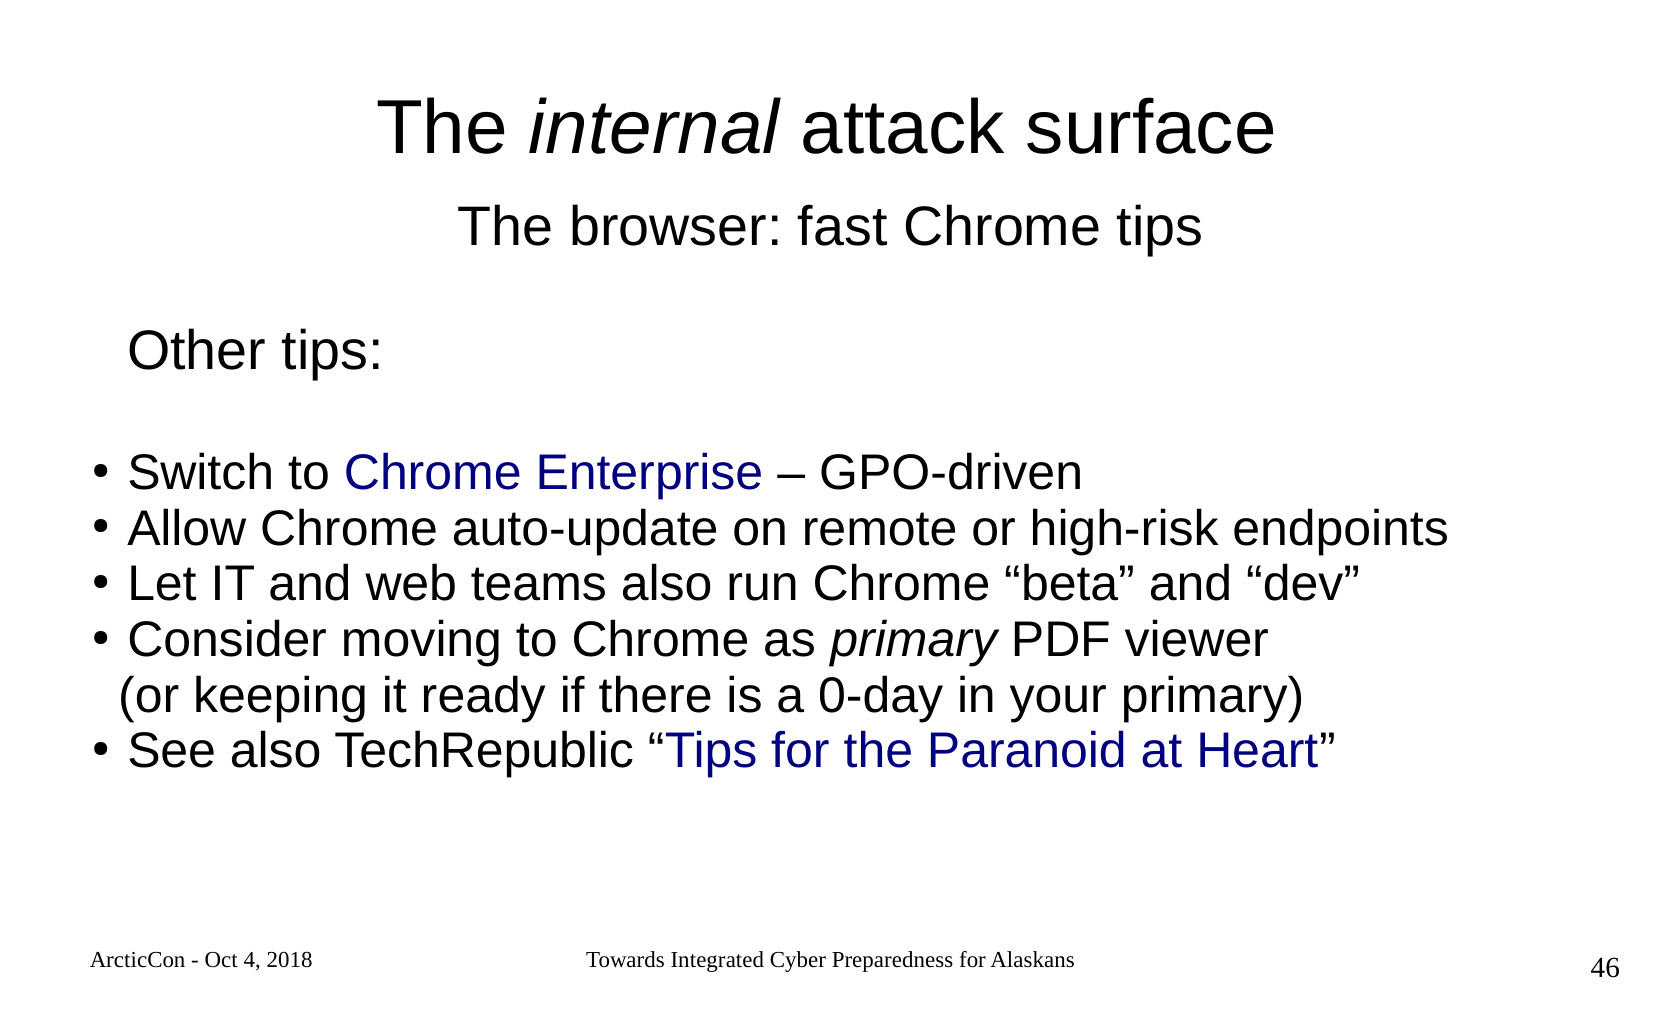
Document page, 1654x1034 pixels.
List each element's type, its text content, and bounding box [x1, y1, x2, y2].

title The internal attack surface [82, 41, 1571, 195]
text_box <number> [1560, 951, 1621, 1023]
subtitle The browser: fast Chrome tips Other tips: Switch to Chrome Enterprise – GPO-driven Allow Chrome auto-update on remote or high-risk endpoints Let IT and web teams also run Chrome “beta” and “dev” Consider moving to Chrome as primary PDF viewer (or keeping it ready if there is a 0-day in your primary) See also TechRepublic “Tips for the Paranoid at Heart” [82, 195, 1571, 986]
